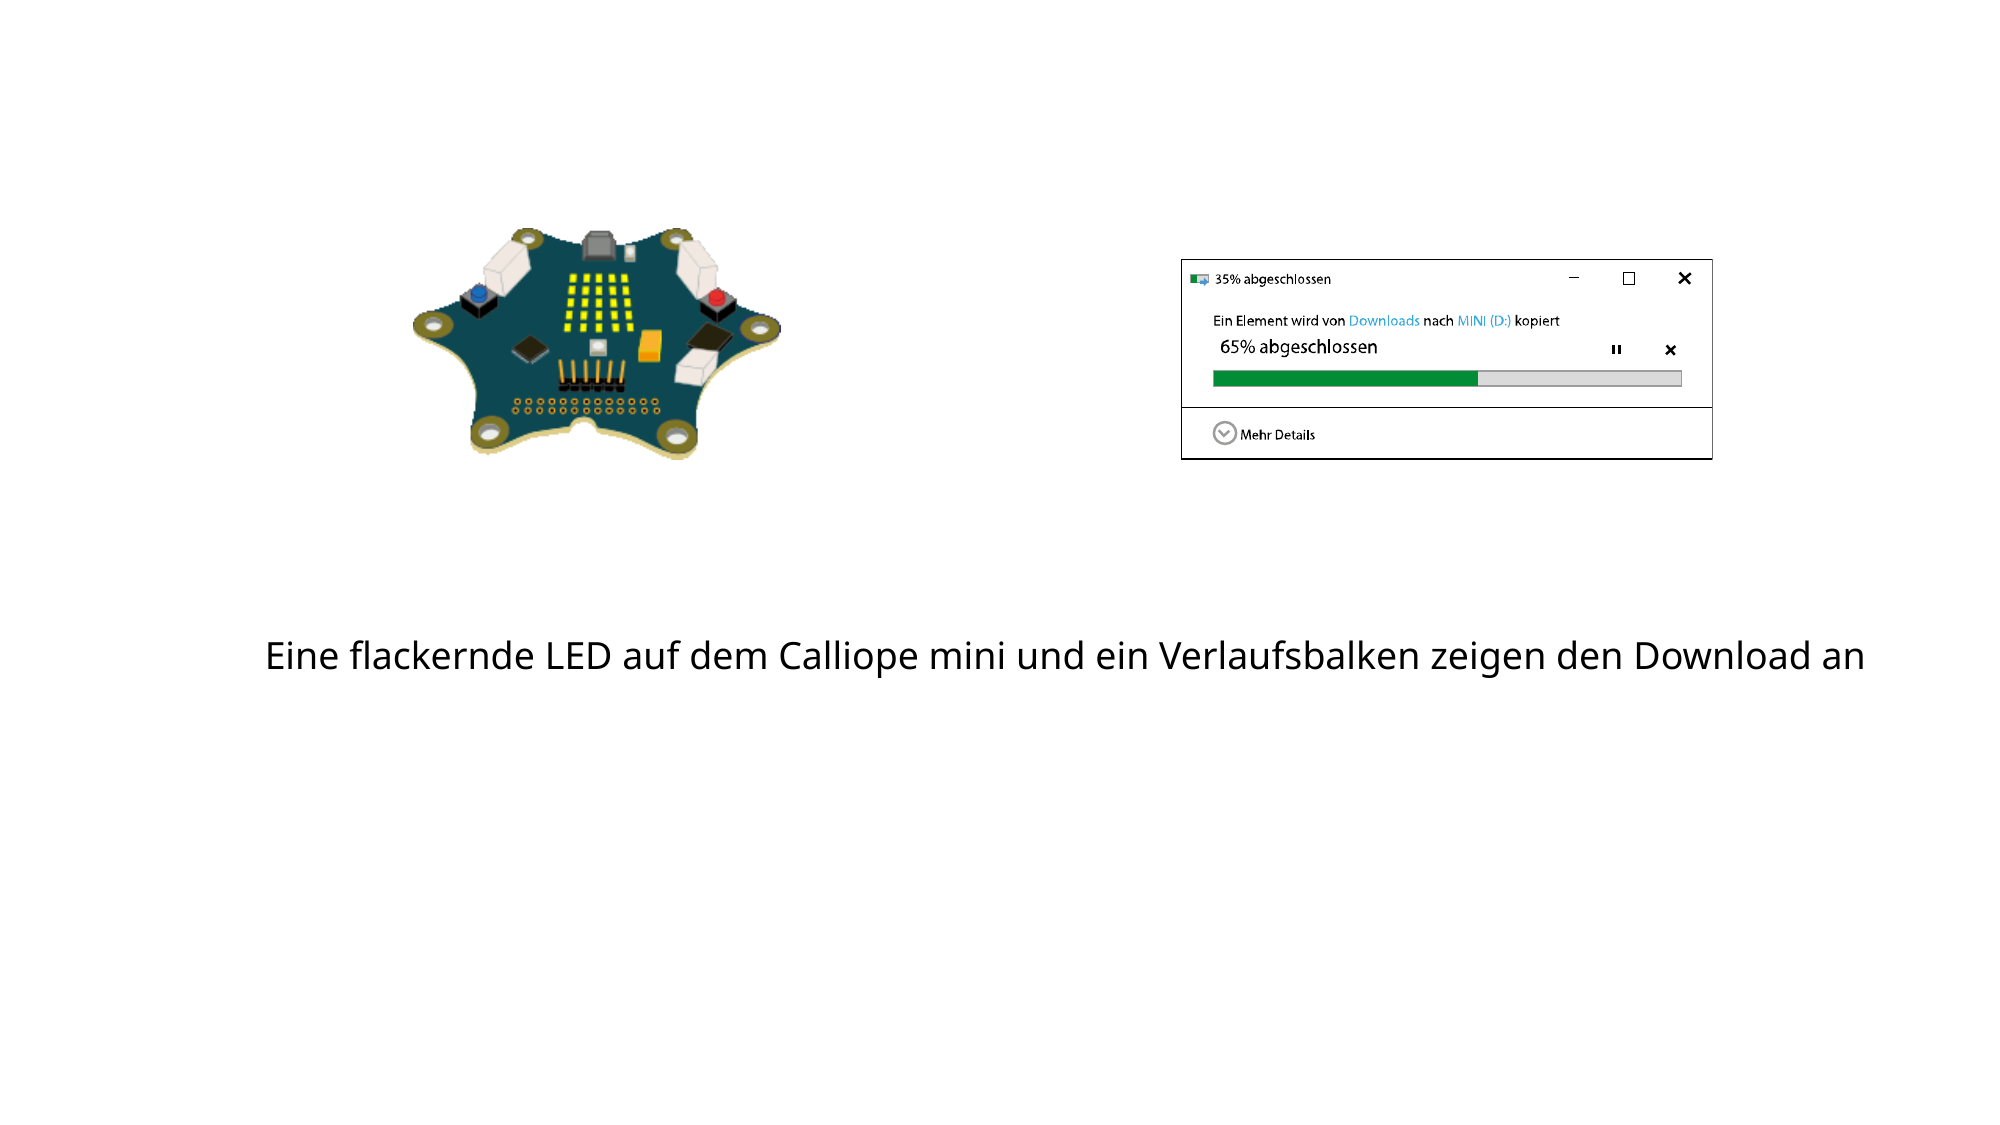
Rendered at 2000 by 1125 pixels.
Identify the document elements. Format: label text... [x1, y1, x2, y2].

picture [413, 228, 781, 460]
text_box Eine flackernde LED auf dem Calliope mini und ein Verlaufsbalken zeigen den Download an [249, 622, 1831, 682]
picture [1181, 258, 1713, 461]
